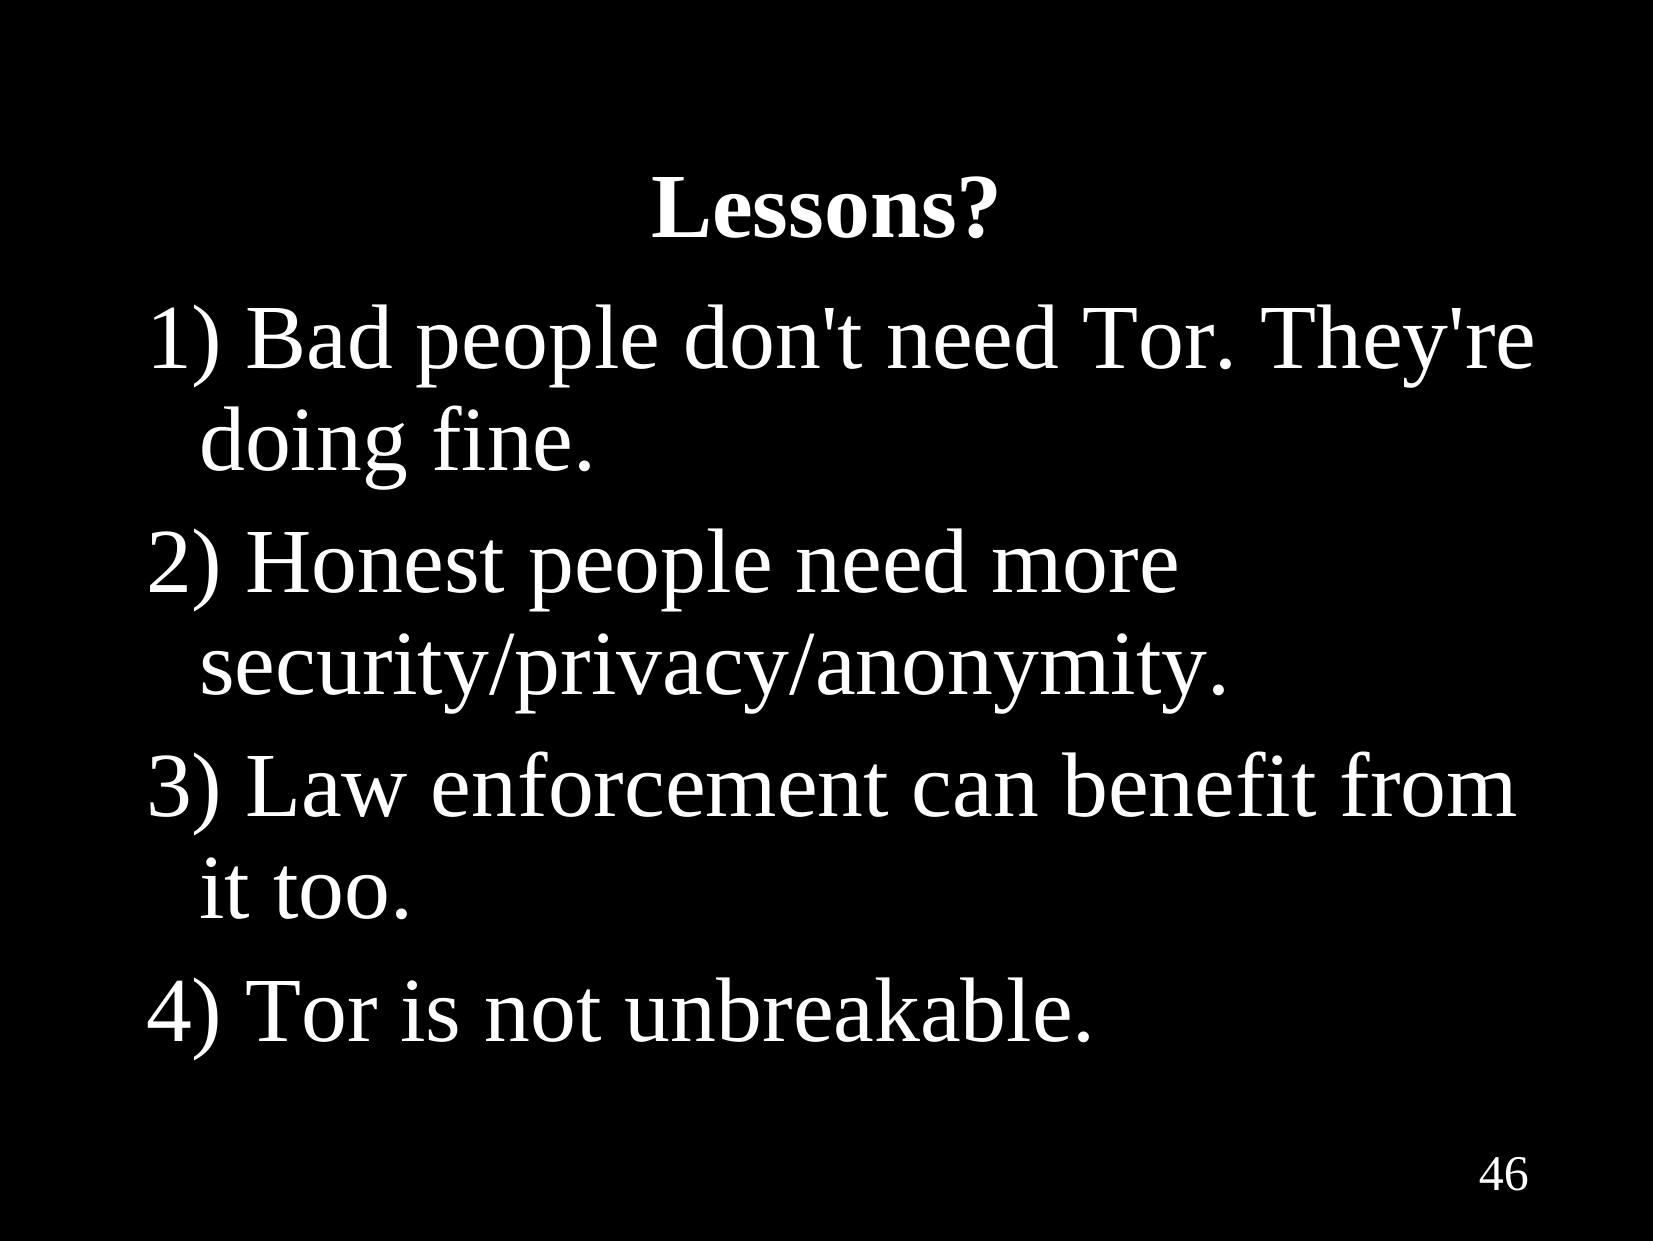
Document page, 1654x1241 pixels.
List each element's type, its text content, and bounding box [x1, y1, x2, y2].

list 1) Bad people don't need Tor. They're doing fine. 2) Honest people need more security/privacy/anonymity. 3) Law enforcement can benefit from it too. 4) Tor is not unbreakable. [128, 287, 1540, 1069]
title Lessons? [121, 102, 1534, 311]
